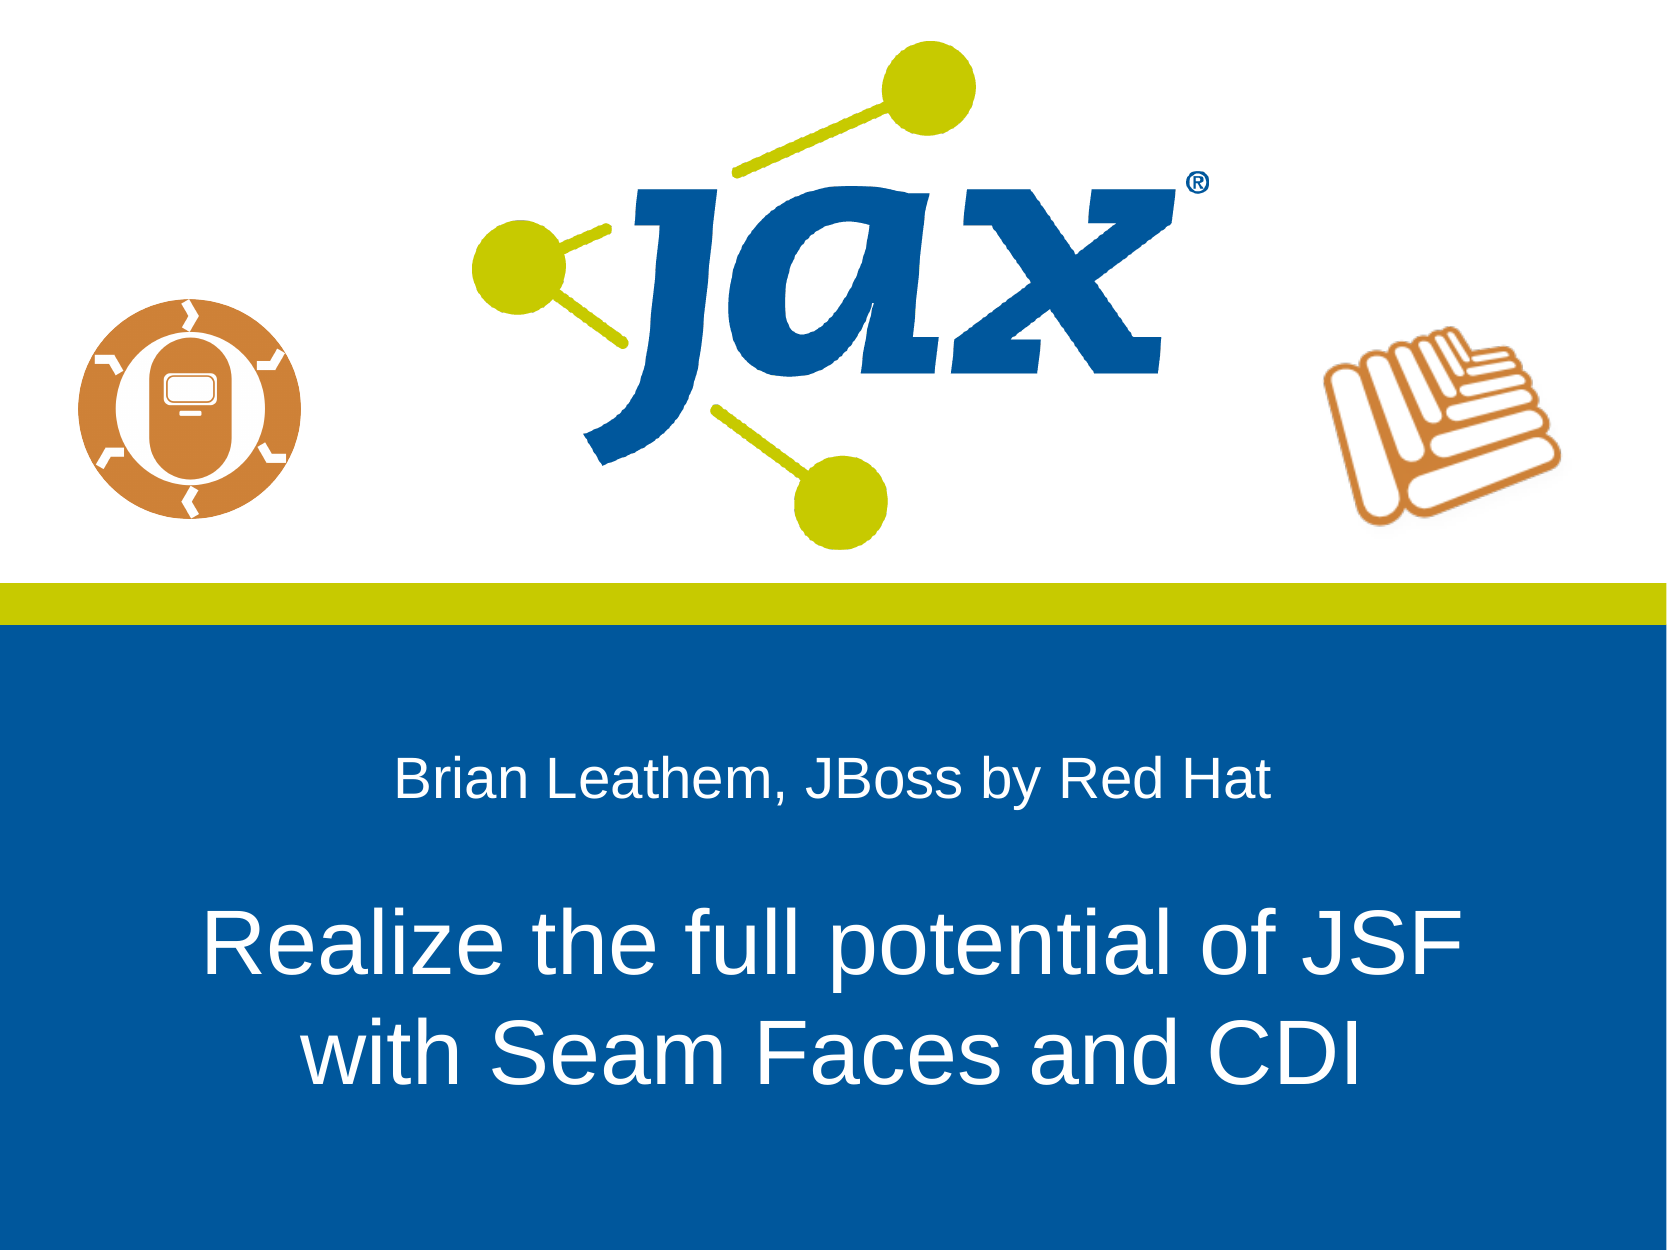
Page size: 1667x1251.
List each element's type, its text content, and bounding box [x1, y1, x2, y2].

picture [1311, 299, 1576, 563]
text_box Realize the full potential of JSF with Seam Faces and CDI [158, 874, 1509, 1163]
picture [472, 41, 1209, 550]
title Brian Leathem, JBoss by Red Hat [195, 712, 1471, 838]
picture [78, 299, 301, 519]
